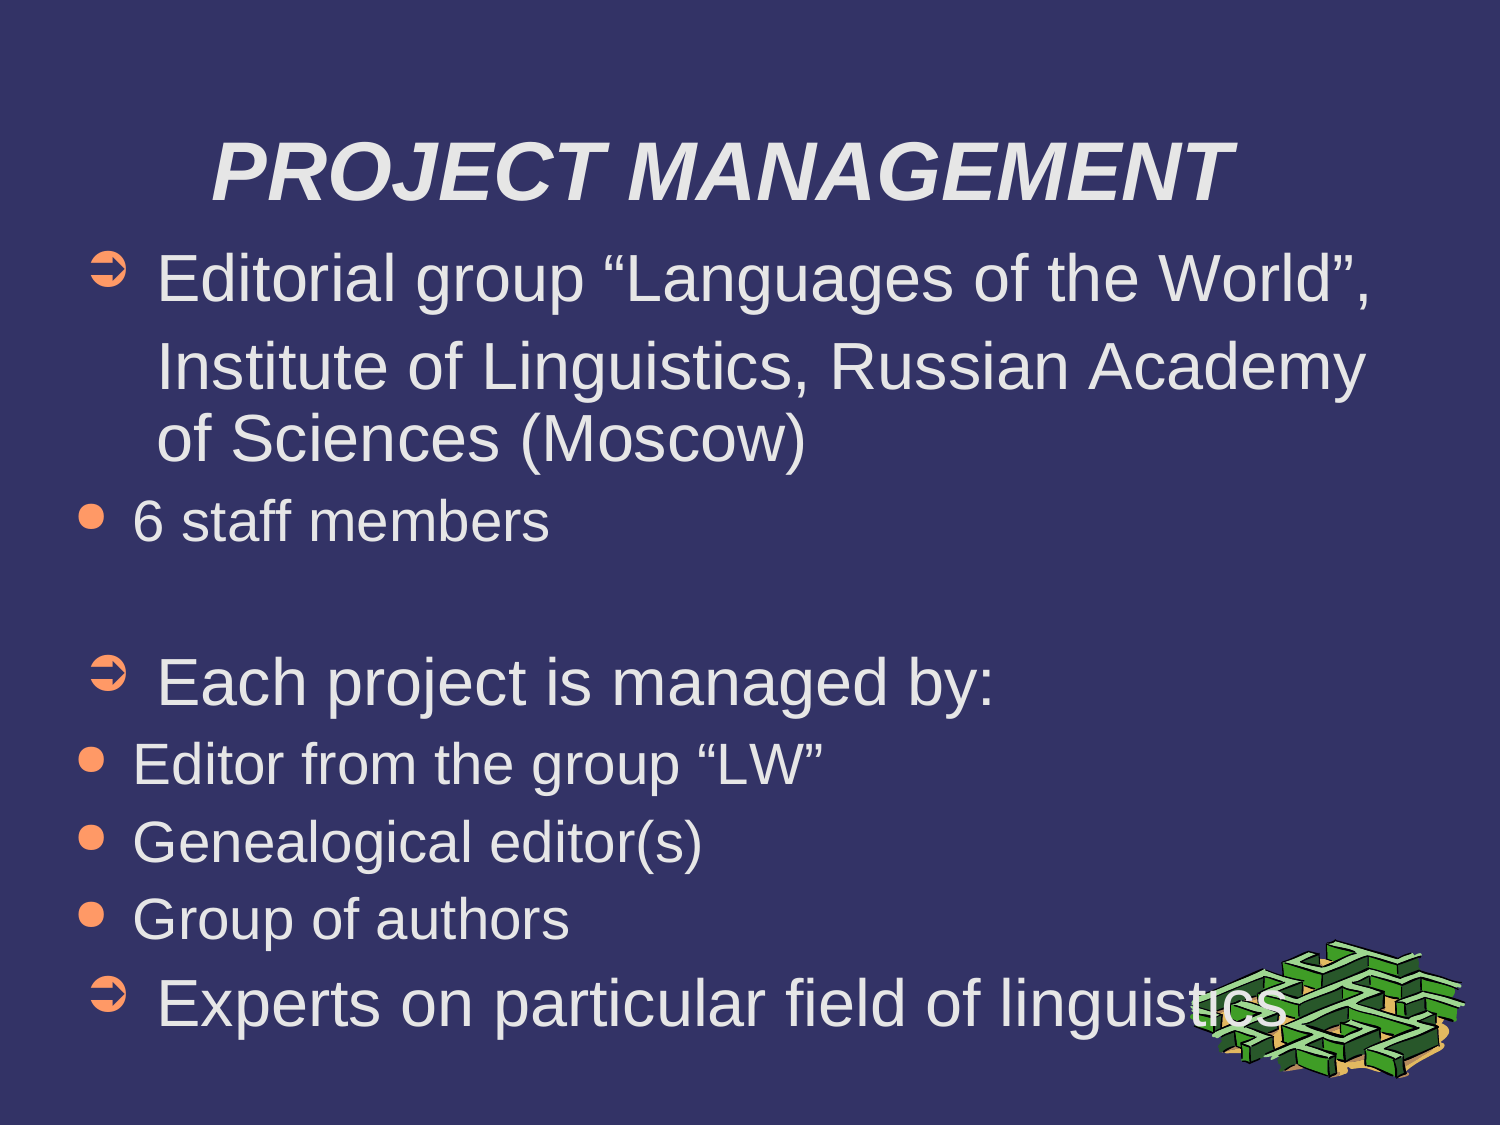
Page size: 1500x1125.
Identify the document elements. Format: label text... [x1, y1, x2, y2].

title PROJECT MANAGEMENT [66, 37, 1342, 225]
list Editorial group “Languages of the World”, Institute of Linguistics, Russian Academy of Sciences (Moscow) 6 staff members Each project is managed by: Editor from the group “LW” Genealogical editor(s) Group of authors Experts on particular field of linguistics [59, 236, 1418, 1125]
